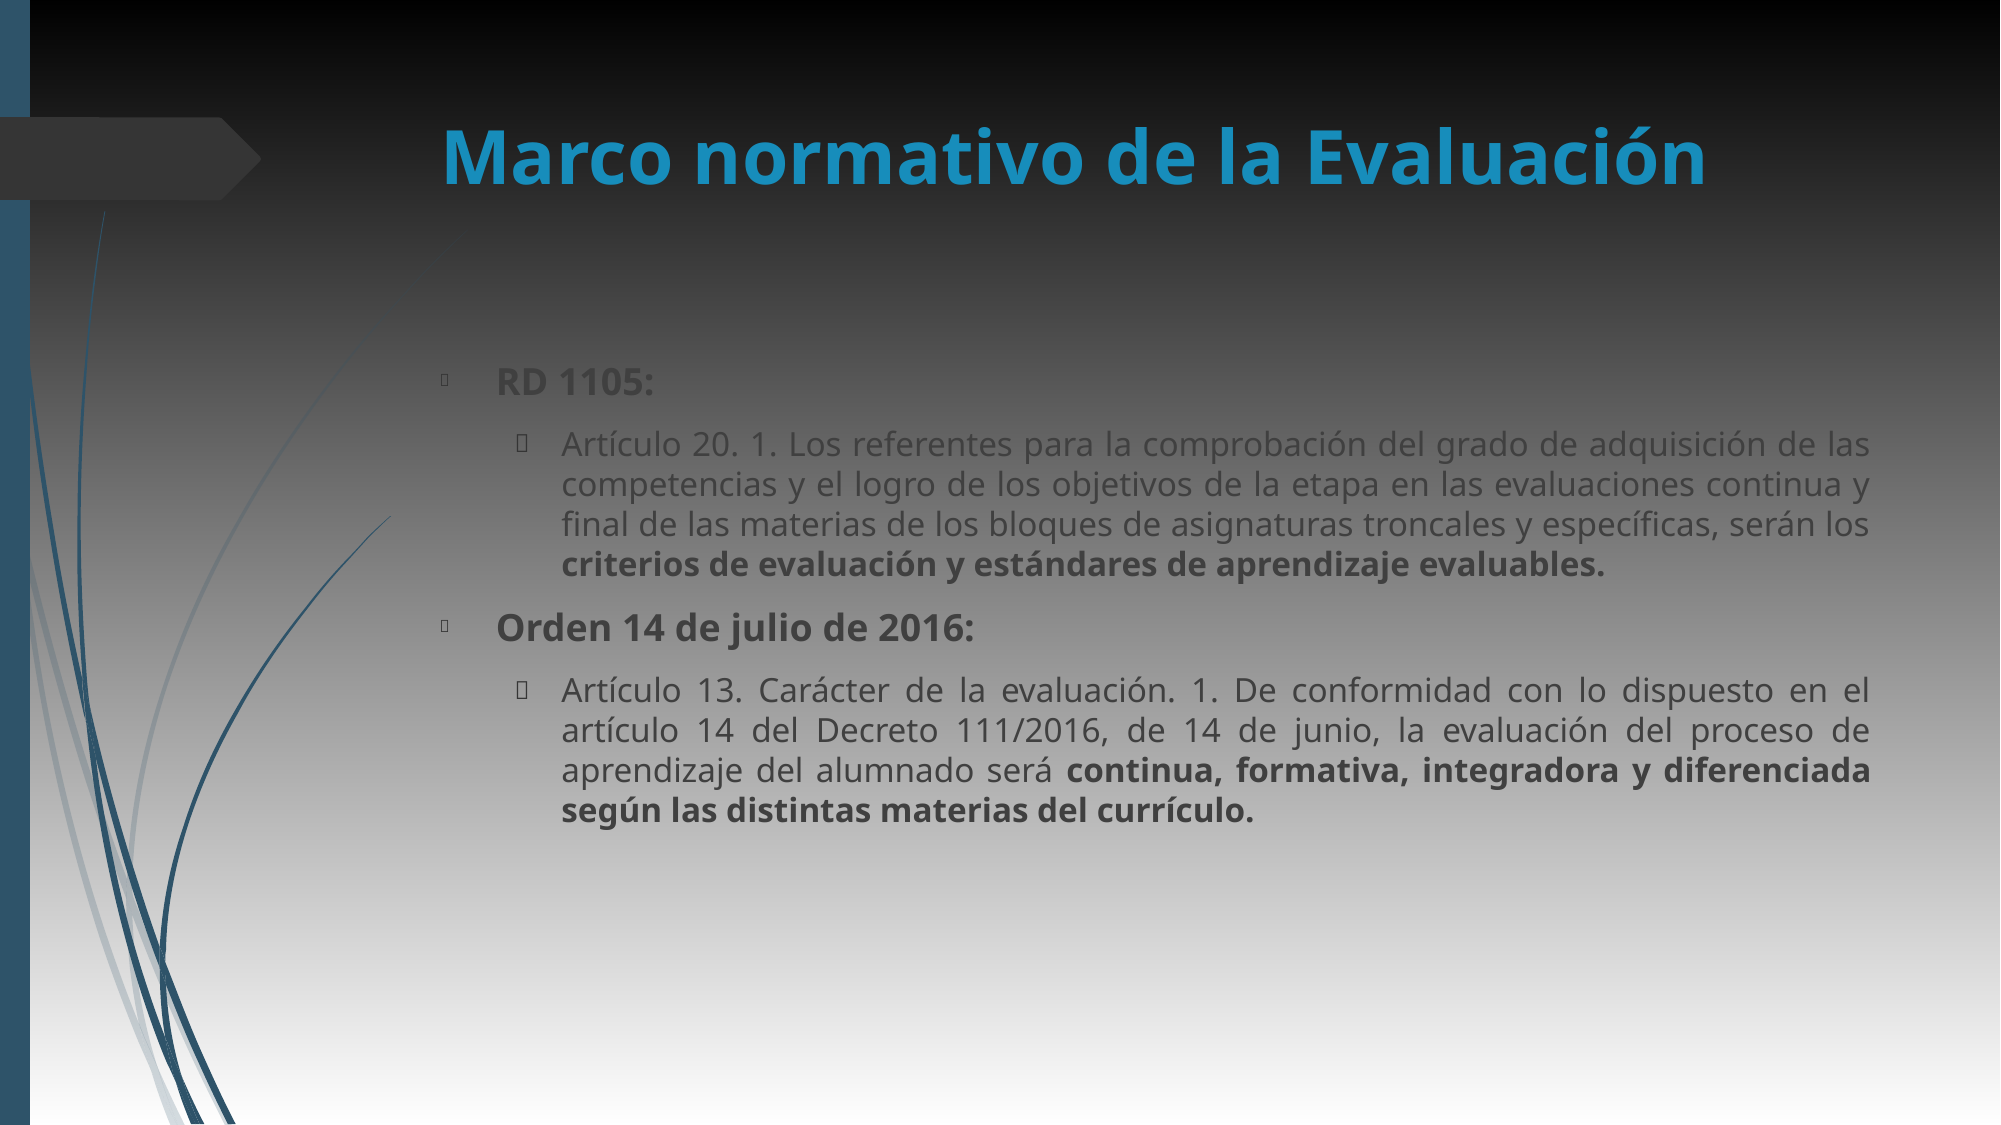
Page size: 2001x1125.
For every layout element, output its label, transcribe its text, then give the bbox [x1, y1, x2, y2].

title Marco normativo de la Evaluación [425, 102, 1888, 313]
list RD 1105: Artículo 20. 1. Los referentes para la comprobación del grado de adquisición de las competencias y el logro de los objetivos de la etapa en las evaluaciones continua y final de las materias de los bloques de asignaturas troncales y específicas, serán los criterios de evaluación y estándares de aprendizaje evaluables. Orden 14 de julio de 2016: Artículo 13. Carácter de la evaluación. 1. De conformidad con lo dispuesto en el artículo 14 del Decreto 111/2016, de 14 de junio, la evaluación del proceso de aprendizaje del alumnado será continua, formativa, integradora y diferenciada según las distintas materias del currículo. [424, 350, 1888, 970]
